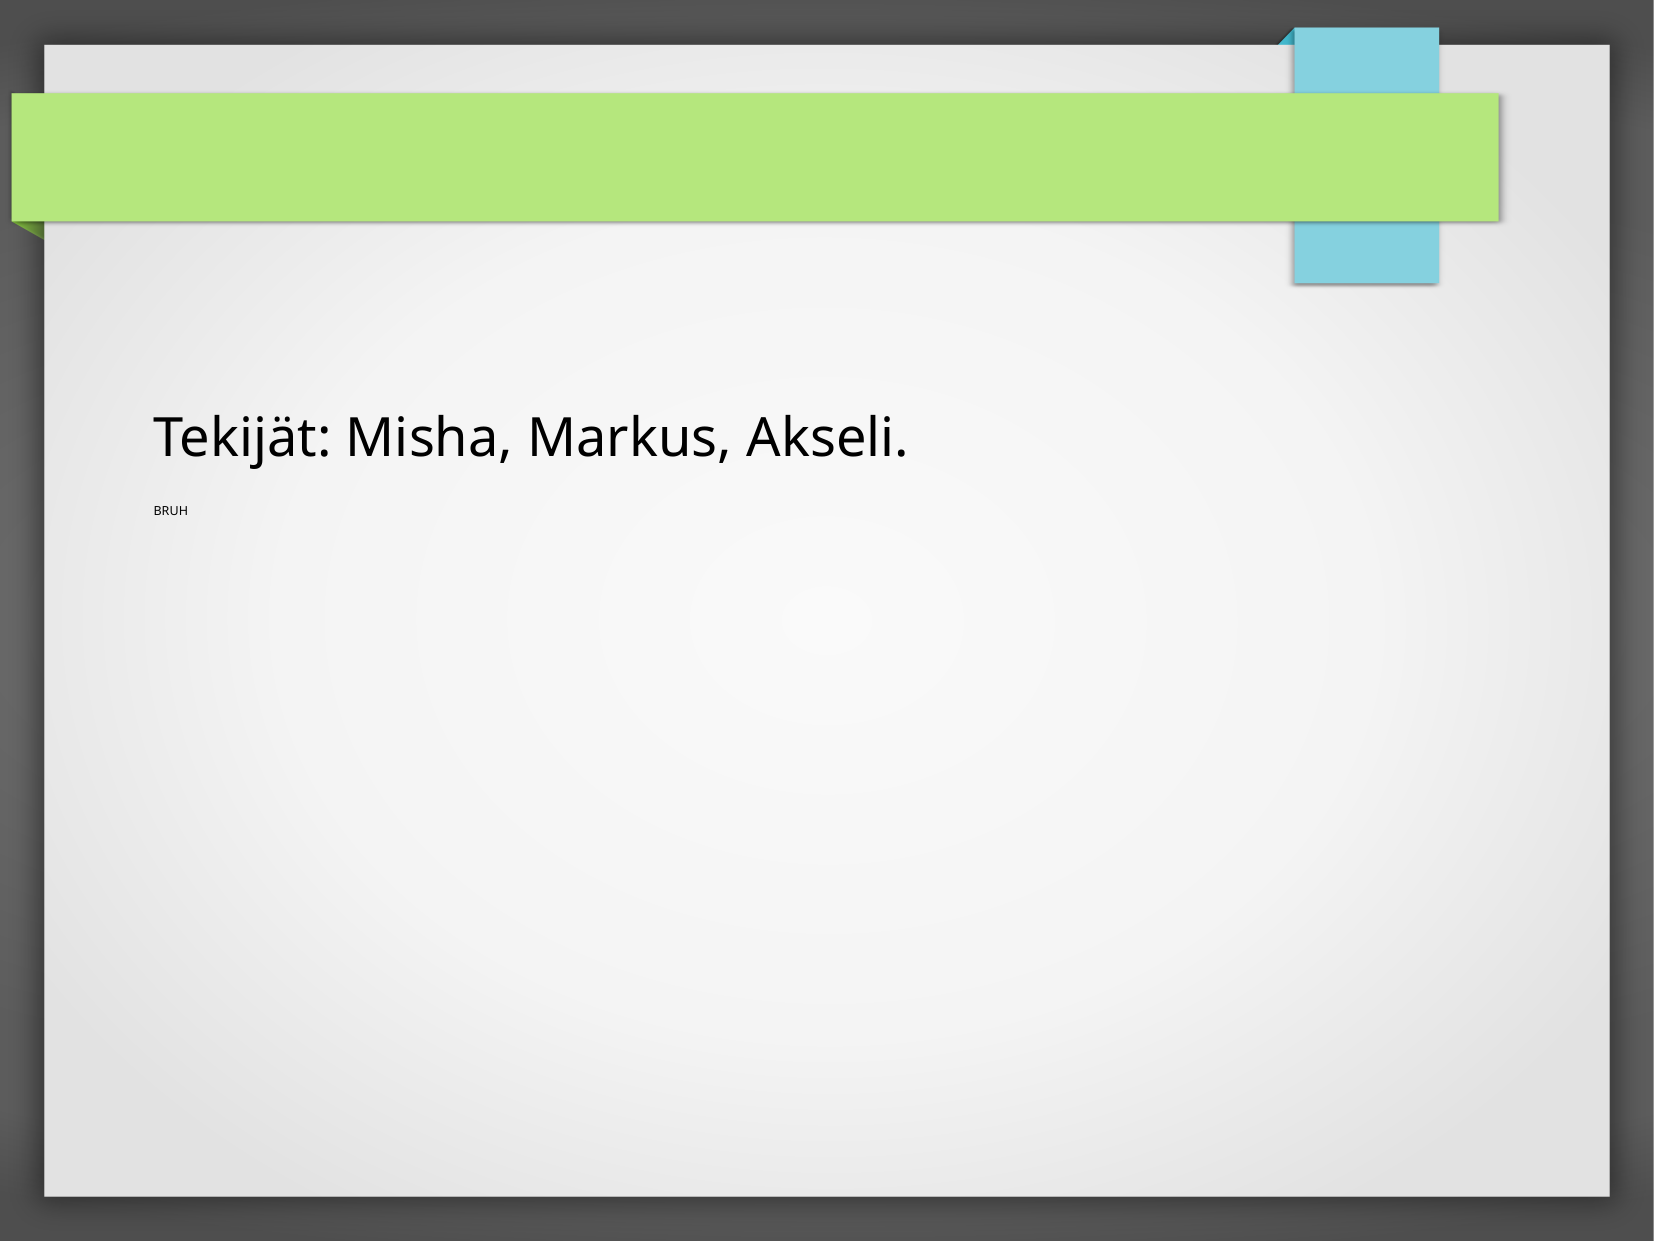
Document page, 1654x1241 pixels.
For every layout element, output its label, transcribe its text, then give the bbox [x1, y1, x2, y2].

list Tekijät: Misha, Markus, Akseli. BRUH [82, 295, 1571, 1015]
picture [0, 0, 1654, 1241]
